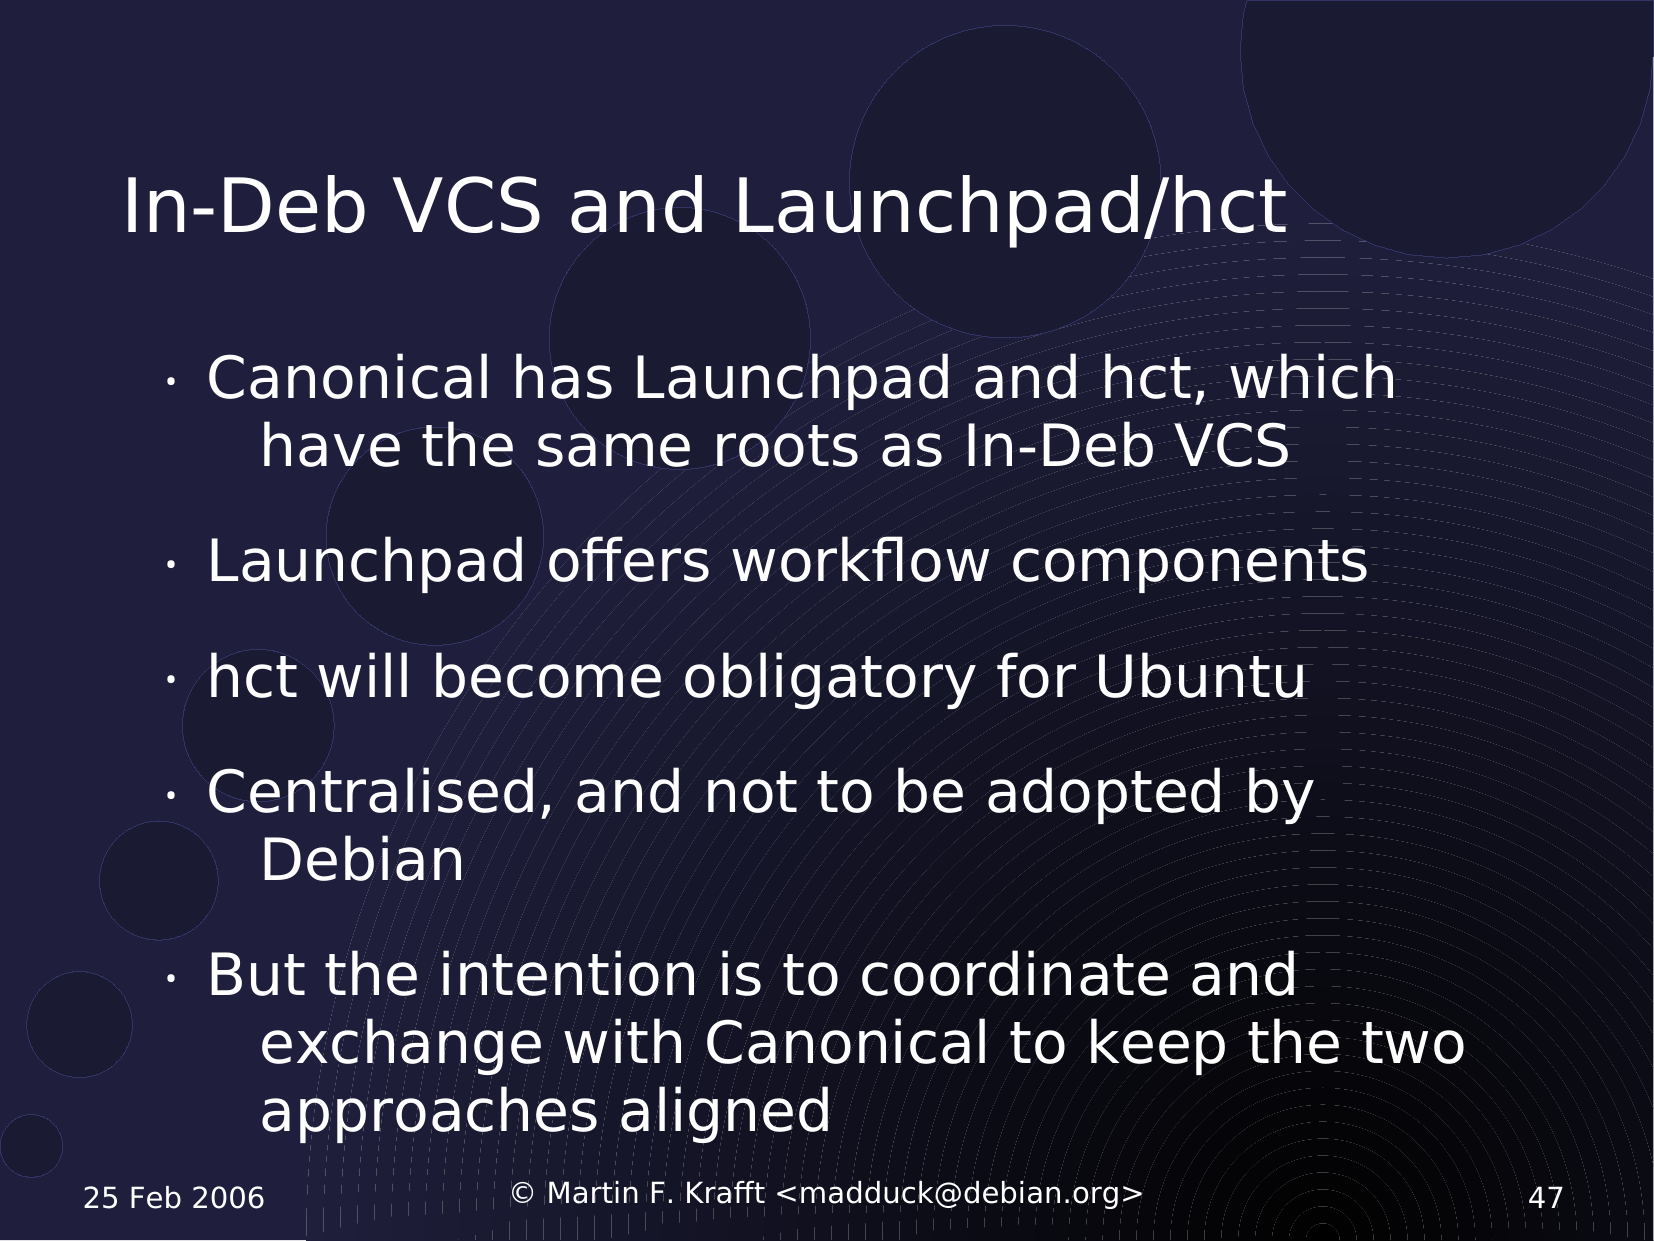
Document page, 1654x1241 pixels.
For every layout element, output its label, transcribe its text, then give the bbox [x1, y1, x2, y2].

title In-Deb VCS and Launchpad/hct [121, 102, 1534, 311]
list Canonical has Launchpad and hct, which have the same roots as In-Deb VCS Launchpad offers workflow components hct will become obligatory for Ubuntu Centralised, and not to be adopted by Debian But the intention is to coordinate and exchange with Canonical to keep the two approaches aligned [118, 344, 1534, 1127]
